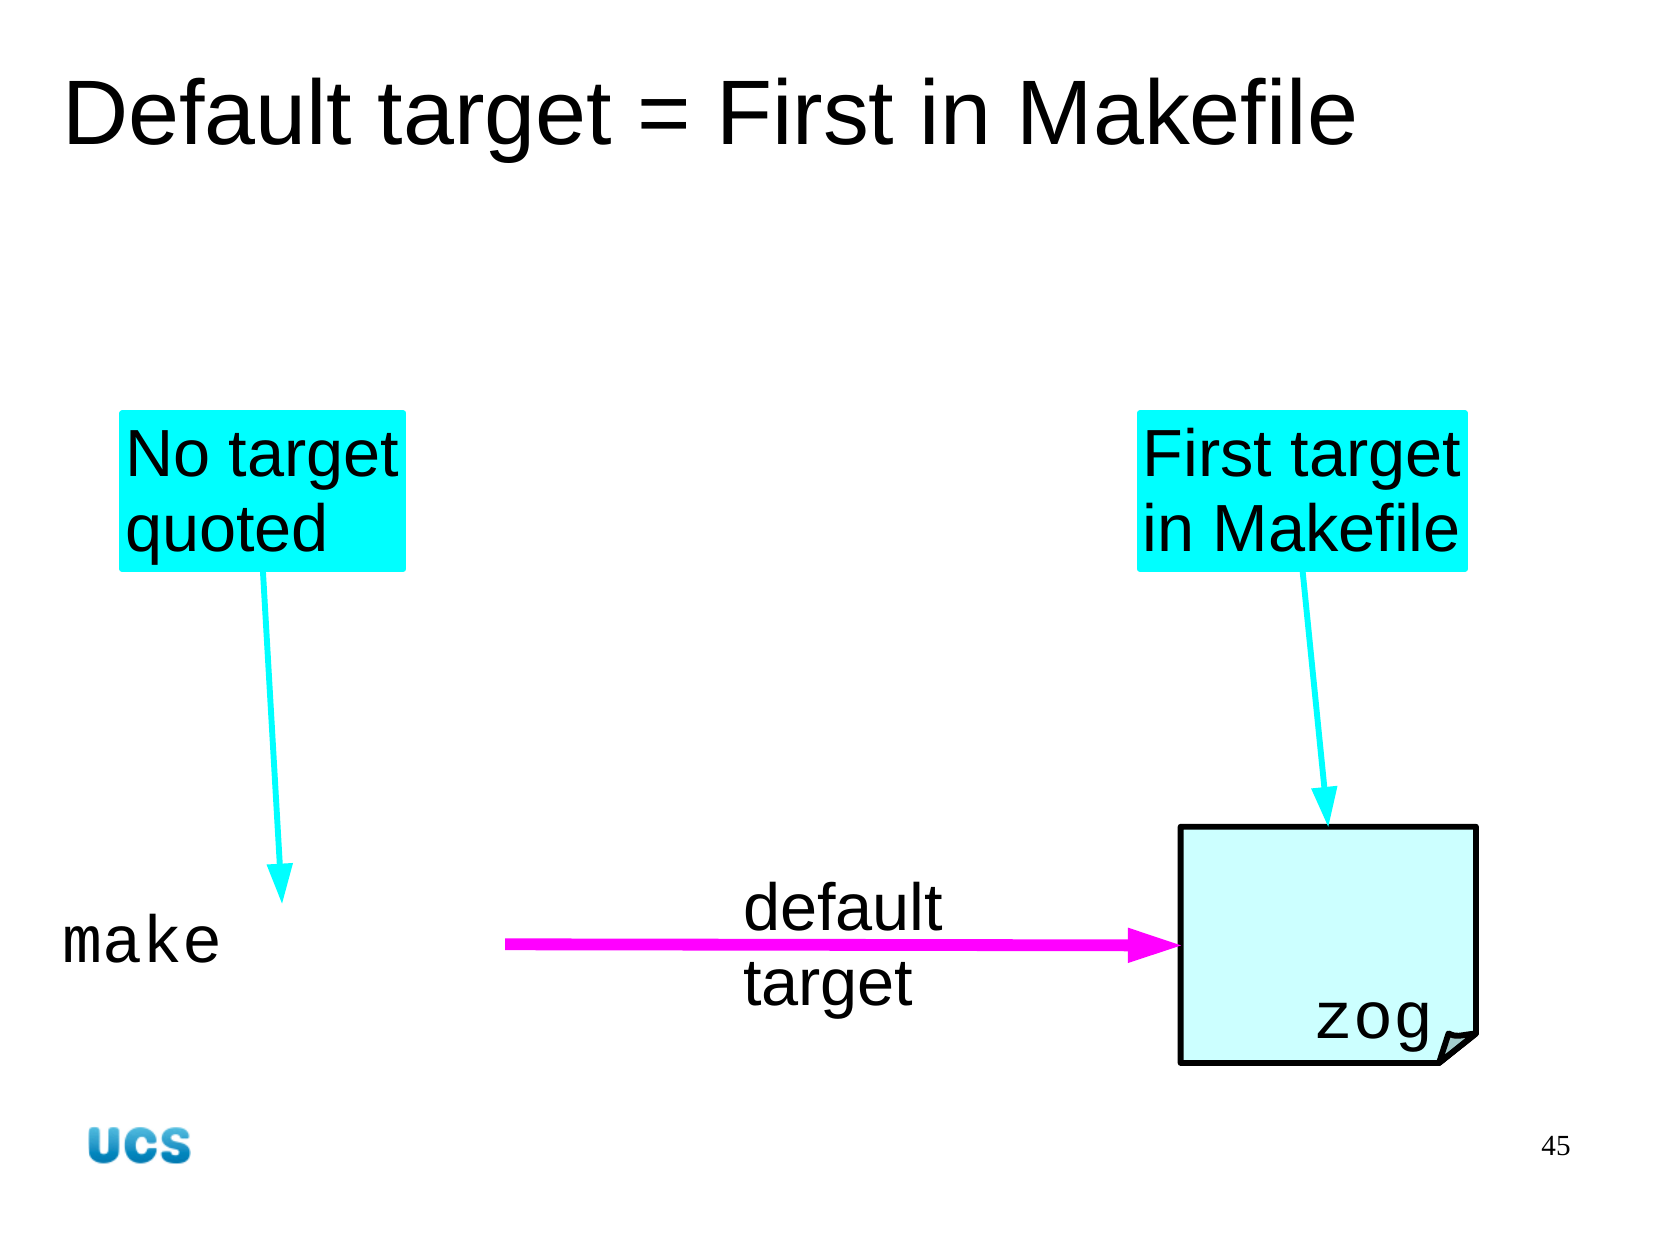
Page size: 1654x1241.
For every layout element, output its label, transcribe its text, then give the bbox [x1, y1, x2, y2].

text_box No target quoted [122, 413, 404, 569]
text_box Default target = First in Makefile [59, 59, 1364, 168]
text_box First target in Makefile [1139, 413, 1466, 569]
picture [88, 1126, 191, 1165]
text_box zog [1310, 980, 1437, 1062]
text_box make [59, 903, 506, 986]
text_box [1180, 826, 1476, 1063]
